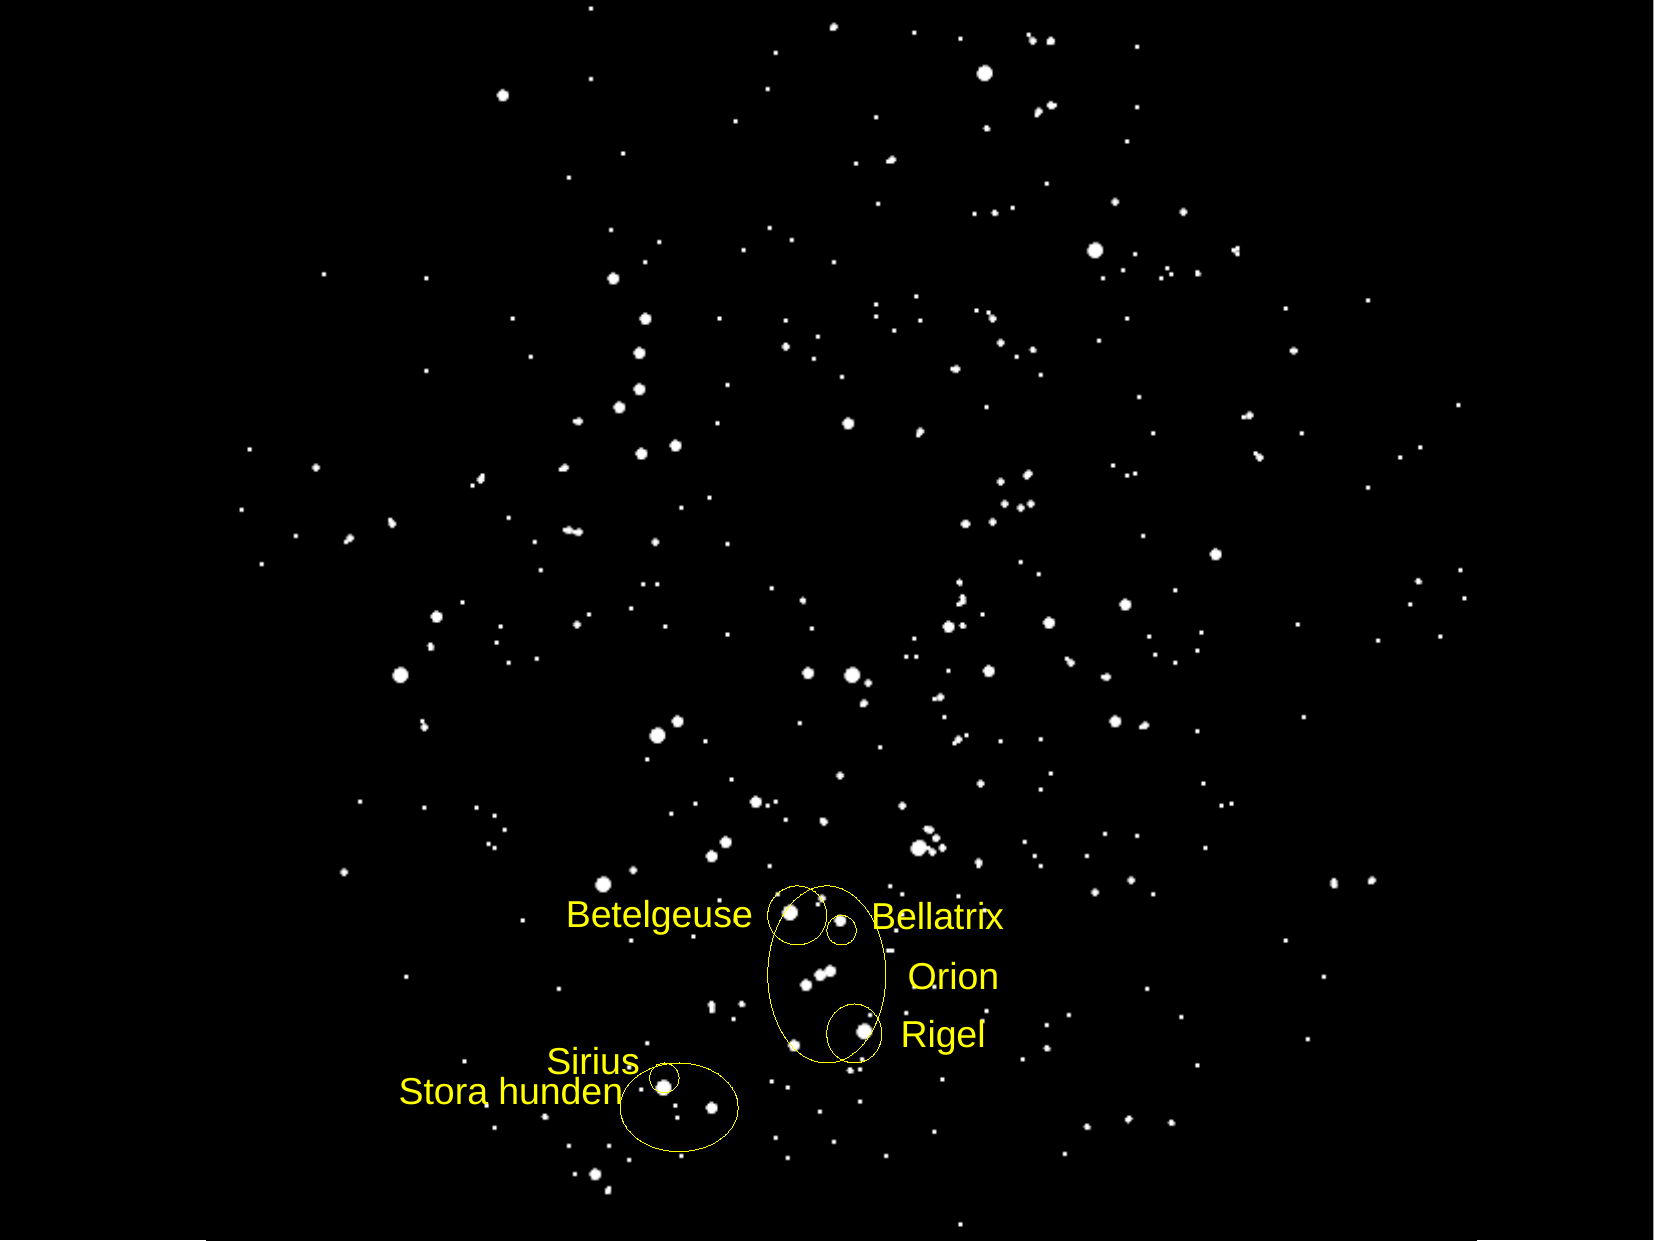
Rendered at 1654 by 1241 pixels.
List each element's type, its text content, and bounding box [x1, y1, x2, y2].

text_box Rigel [885, 1006, 1001, 1063]
picture [206, 0, 1477, 1241]
text_box Bellatrix [856, 888, 1019, 945]
text_box Sirius [531, 1033, 655, 1091]
text_box Betelgeuse [551, 885, 768, 943]
text_box Stora hunden [383, 1062, 650, 1120]
text_box Orion [893, 948, 1015, 1006]
